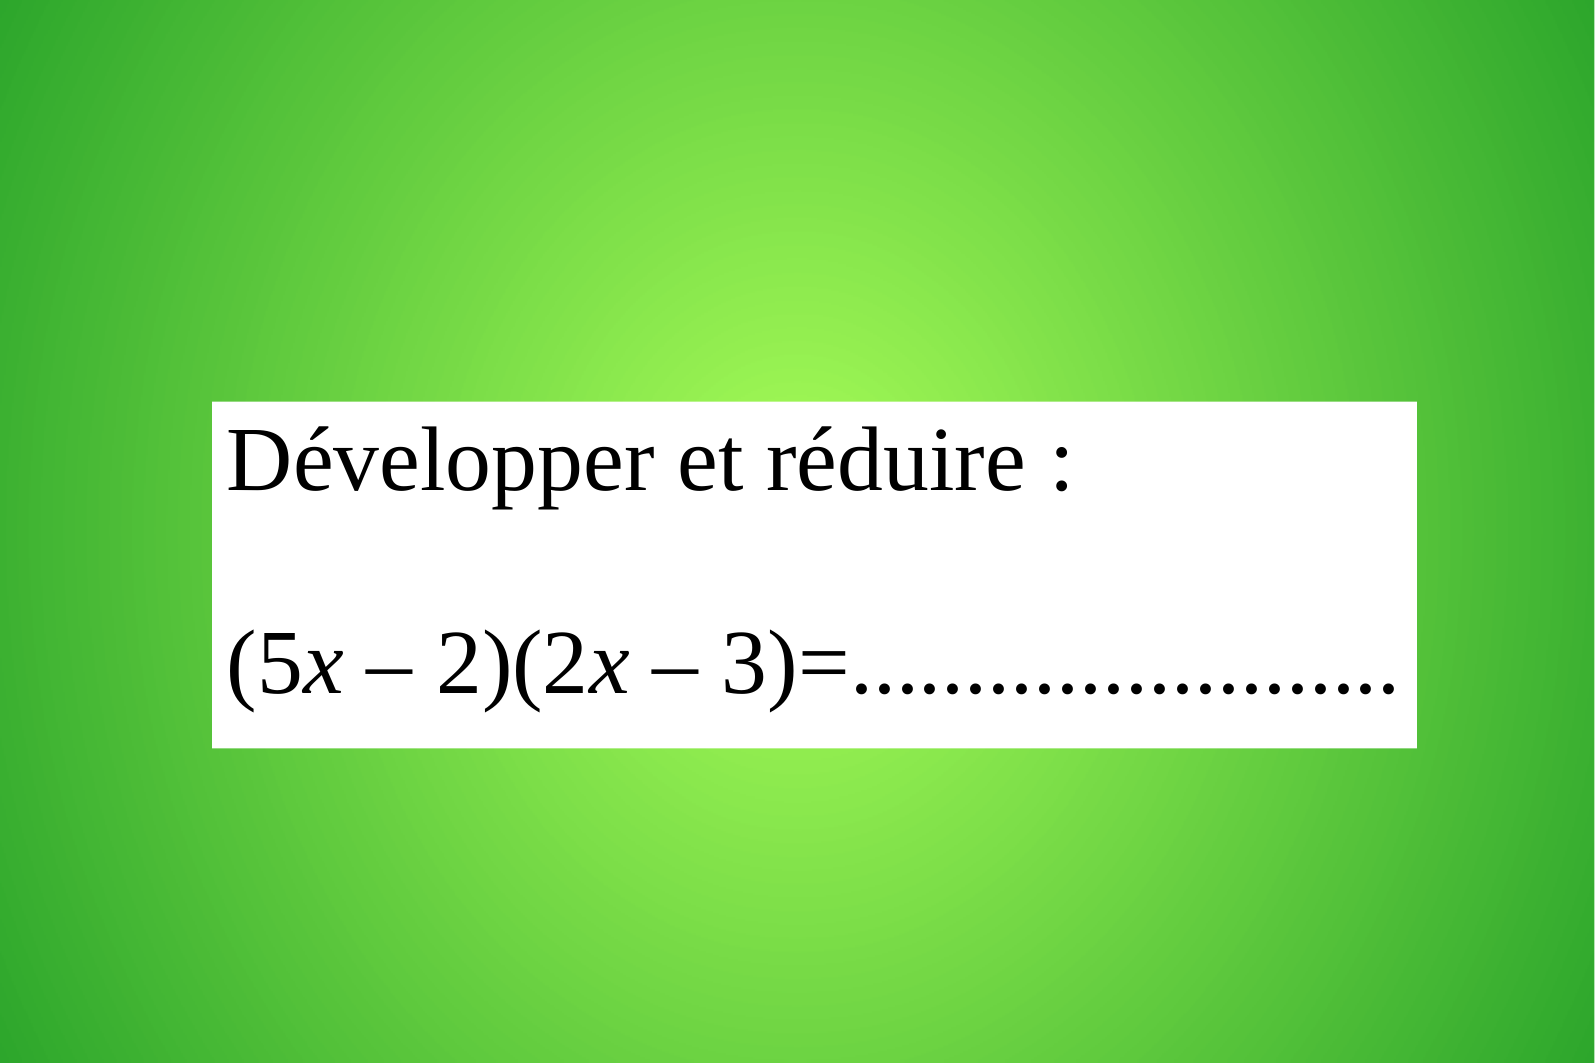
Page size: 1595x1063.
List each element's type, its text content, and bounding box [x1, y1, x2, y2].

picture [0, 0, 1595, 1063]
text_box Développer et réduire : (5x – 2)(2x – 3)=........................ [212, 401, 1417, 749]
